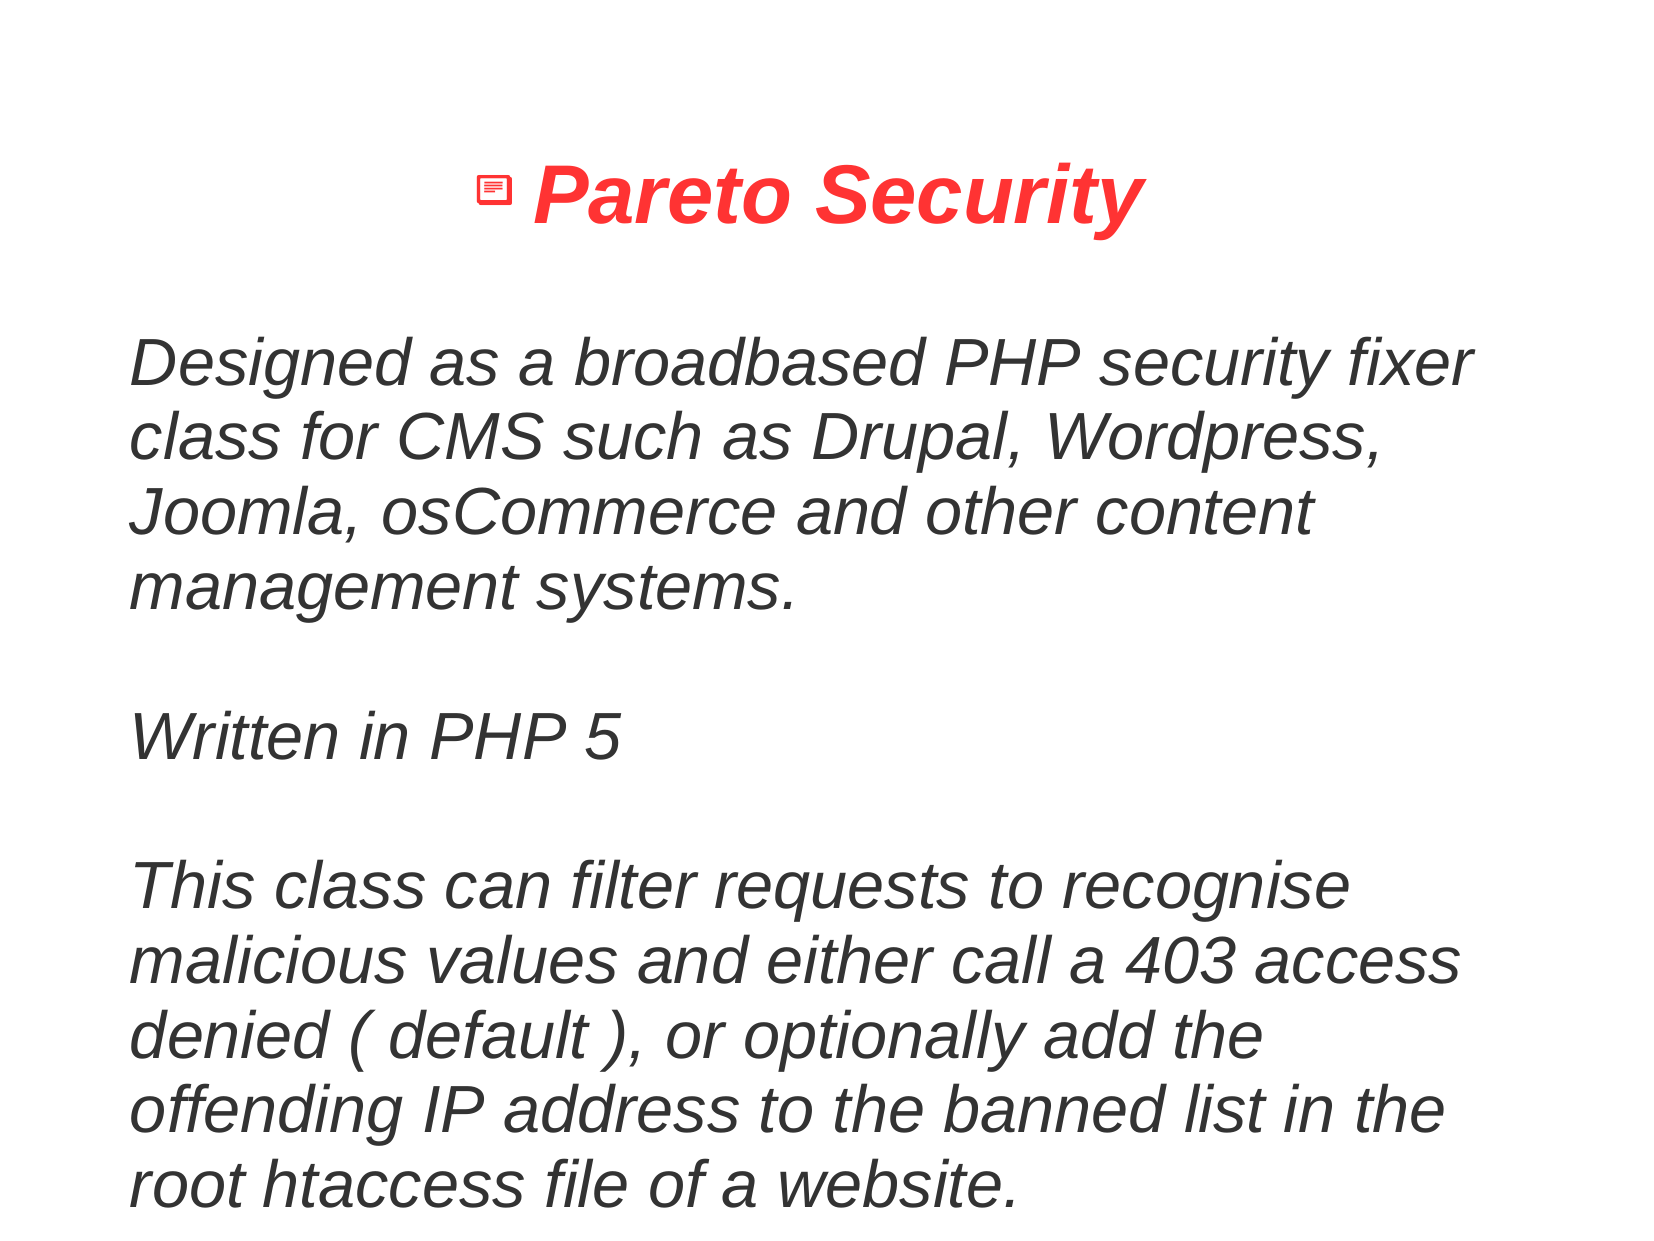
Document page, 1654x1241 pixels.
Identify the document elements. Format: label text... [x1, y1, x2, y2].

list Designed as a broadbased PHP security fixer class for CMS such as Drupal, Wordpress, Joomla, osCommerce and other content management systems. Written in PHP 5 This class can filter requests to recognise malicious values and either call a 403 access denied ( default ), or optionally add the offending IP address to the banned list in the root htaccess file of a website. [129, 324, 1489, 1241]
title Pareto Security [82, 90, 1536, 298]
